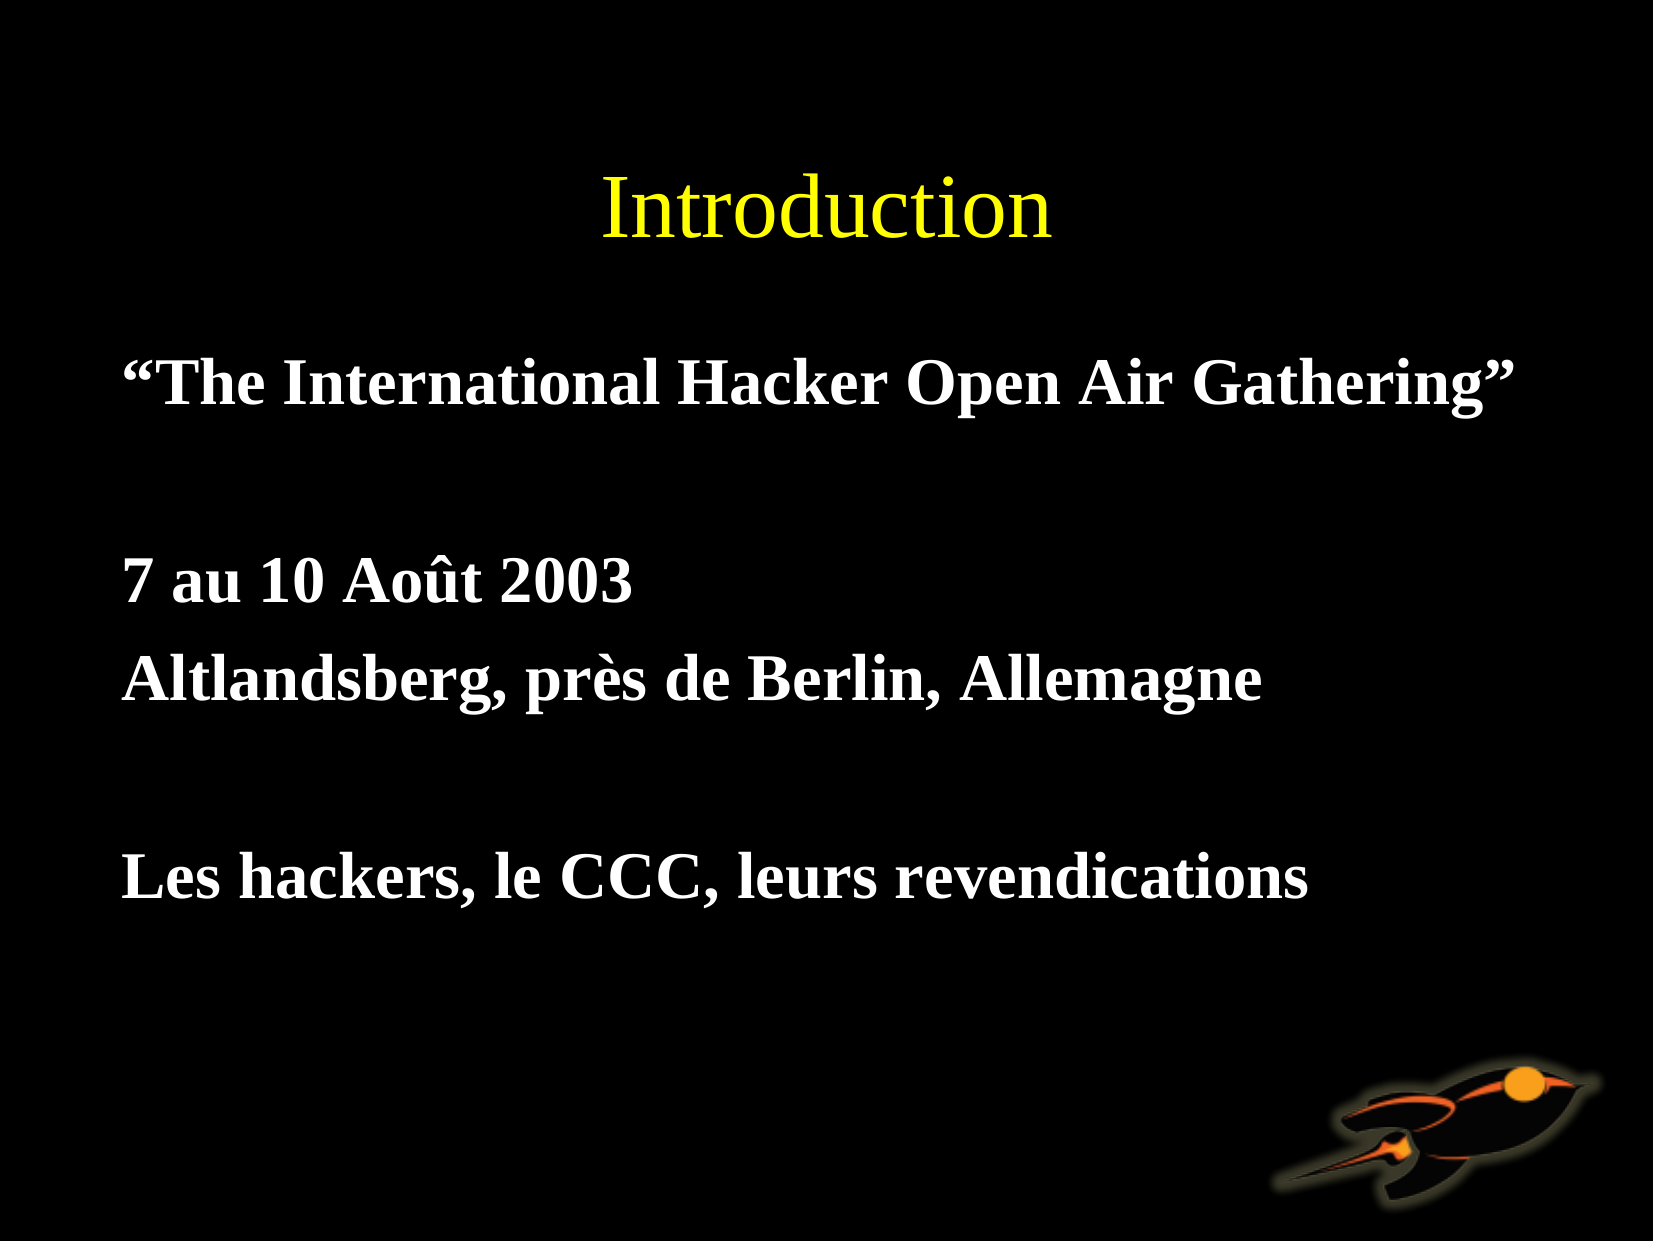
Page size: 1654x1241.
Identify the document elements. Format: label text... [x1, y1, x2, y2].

picture [1219, 1032, 1653, 1241]
title Introduction [121, 102, 1533, 311]
text_box “The International Hacker Open Air Gathering” 7 au 10 Août 2003 Altlandsberg, près de Berlin, Allemagne Les hackers, le CCC, leurs revendications [121, 344, 1533, 1127]
